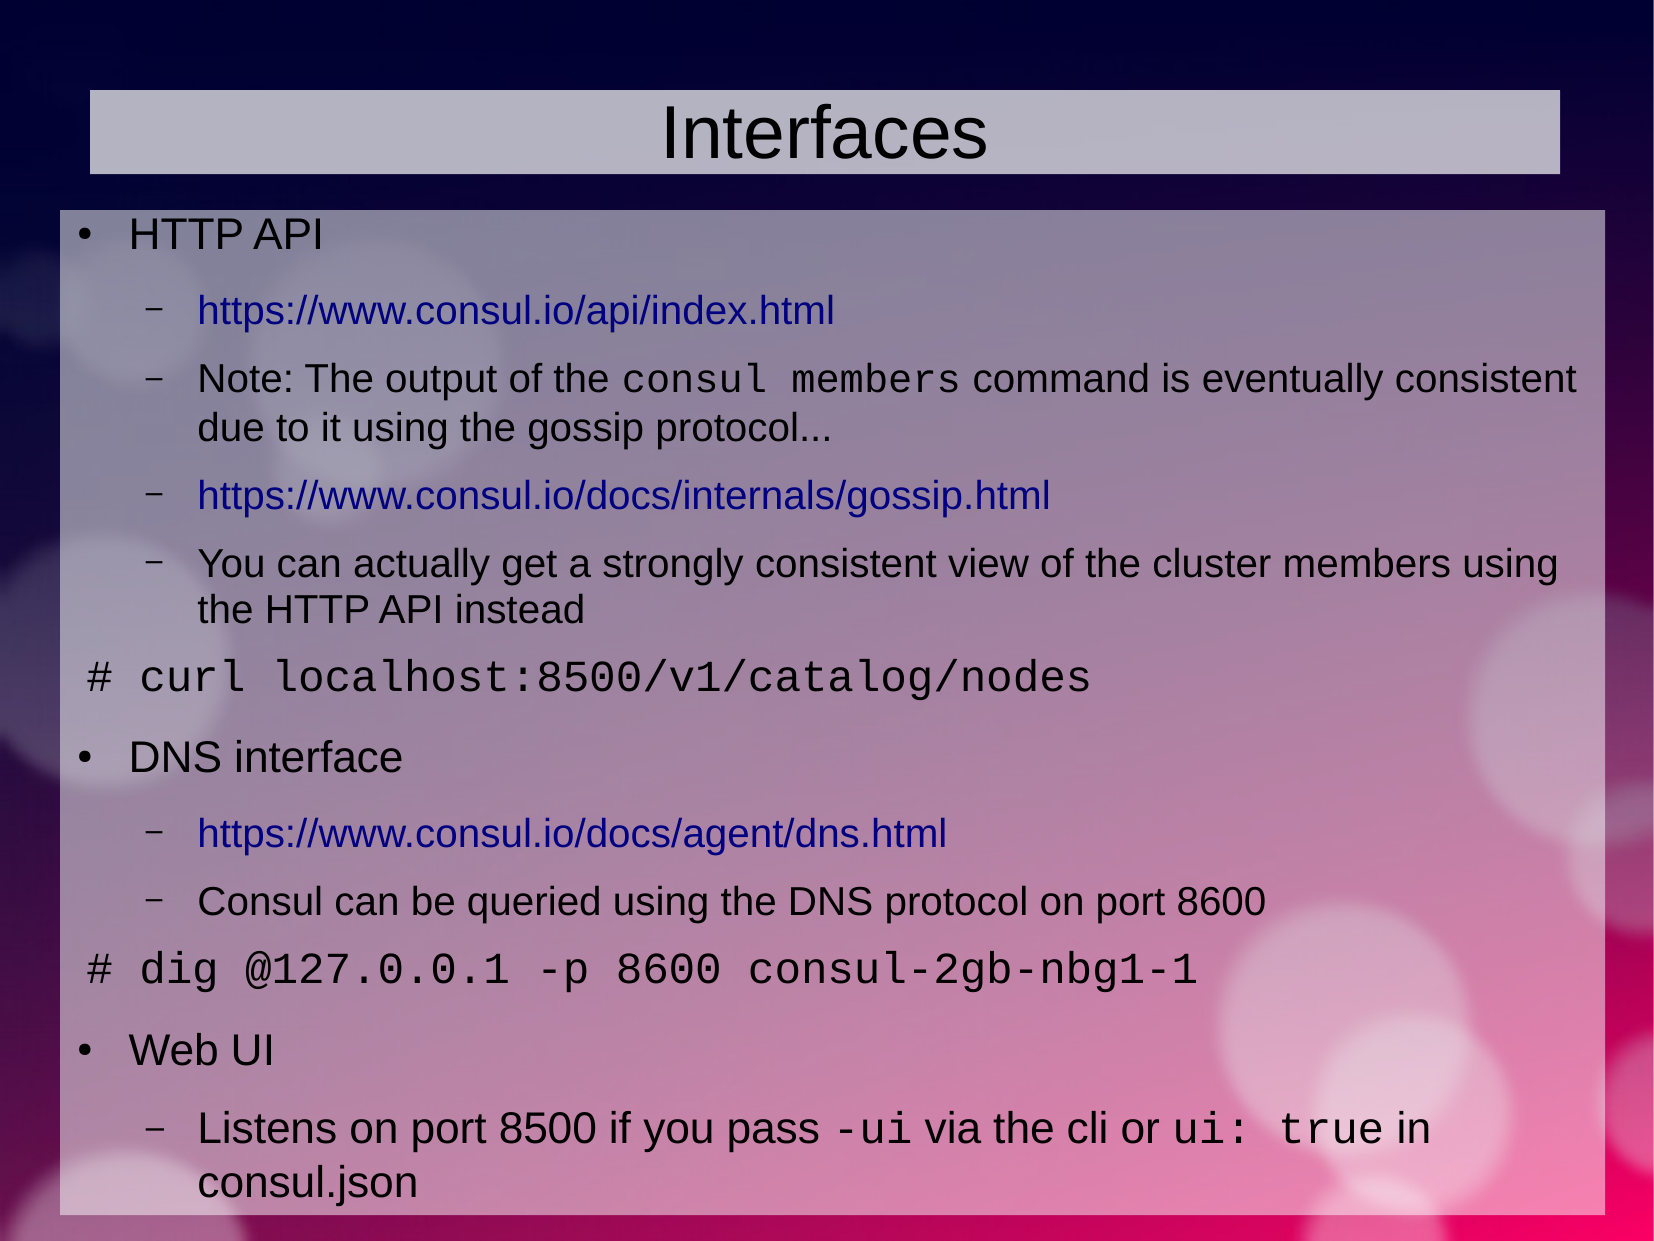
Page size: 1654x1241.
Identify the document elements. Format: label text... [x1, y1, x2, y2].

list HTTP API https://www.consul.io/api/index.html Note: The output of the consul members command is eventually consistent due to it using the gossip protocol... https://www.consul.io/docs/internals/gossip.html You can actually get a strongly consistent view of the cluster members using the HTTP API instead # curl localhost:8500/v1/catalog/nodes DNS interface https://www.consul.io/docs/agent/dns.html Consul can be queried using the DNS protocol on port 8600 # dig @127.0.0.1 -p 8600 consul-2gb-nbg1-1 Web UI Listens on port 8500 if you pass -ui via the cli or ui: true in consul.json [60, 210, 1606, 1216]
picture [0, 0, 1654, 1241]
text_box Interfaces [90, 90, 1561, 175]
